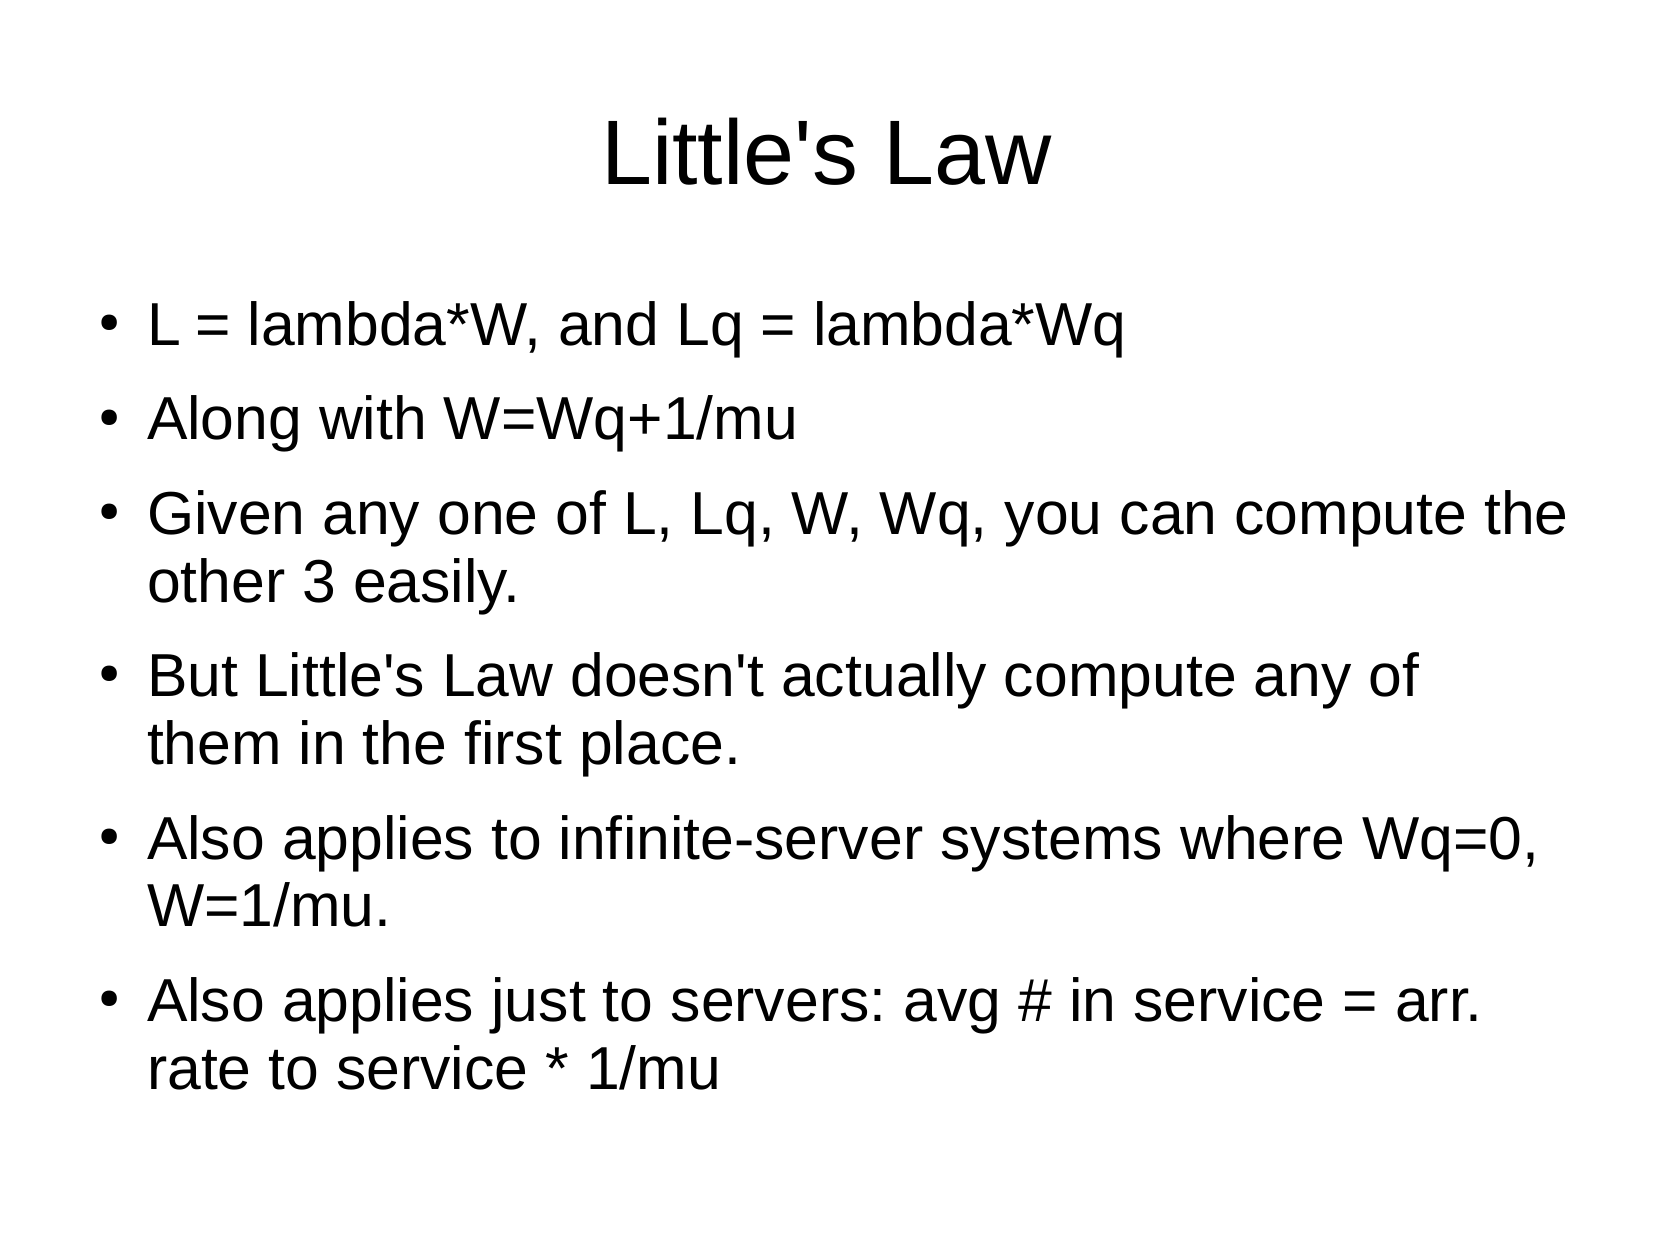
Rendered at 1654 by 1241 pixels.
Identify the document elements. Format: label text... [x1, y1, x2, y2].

title Little's Law [82, 56, 1571, 250]
list L = lambda*W, and Lq = lambda*Wq Along with W=Wq+1/mu Given any one of L, Lq, W, Wq, you can compute the other 3 easily. But Little's Law doesn't actually compute any of them in the first place. Also applies to infinite-server systems where Wq=0, W=1/mu. Also applies just to servers: avg # in service = arr. rate to service * 1/mu [82, 290, 1571, 1109]
